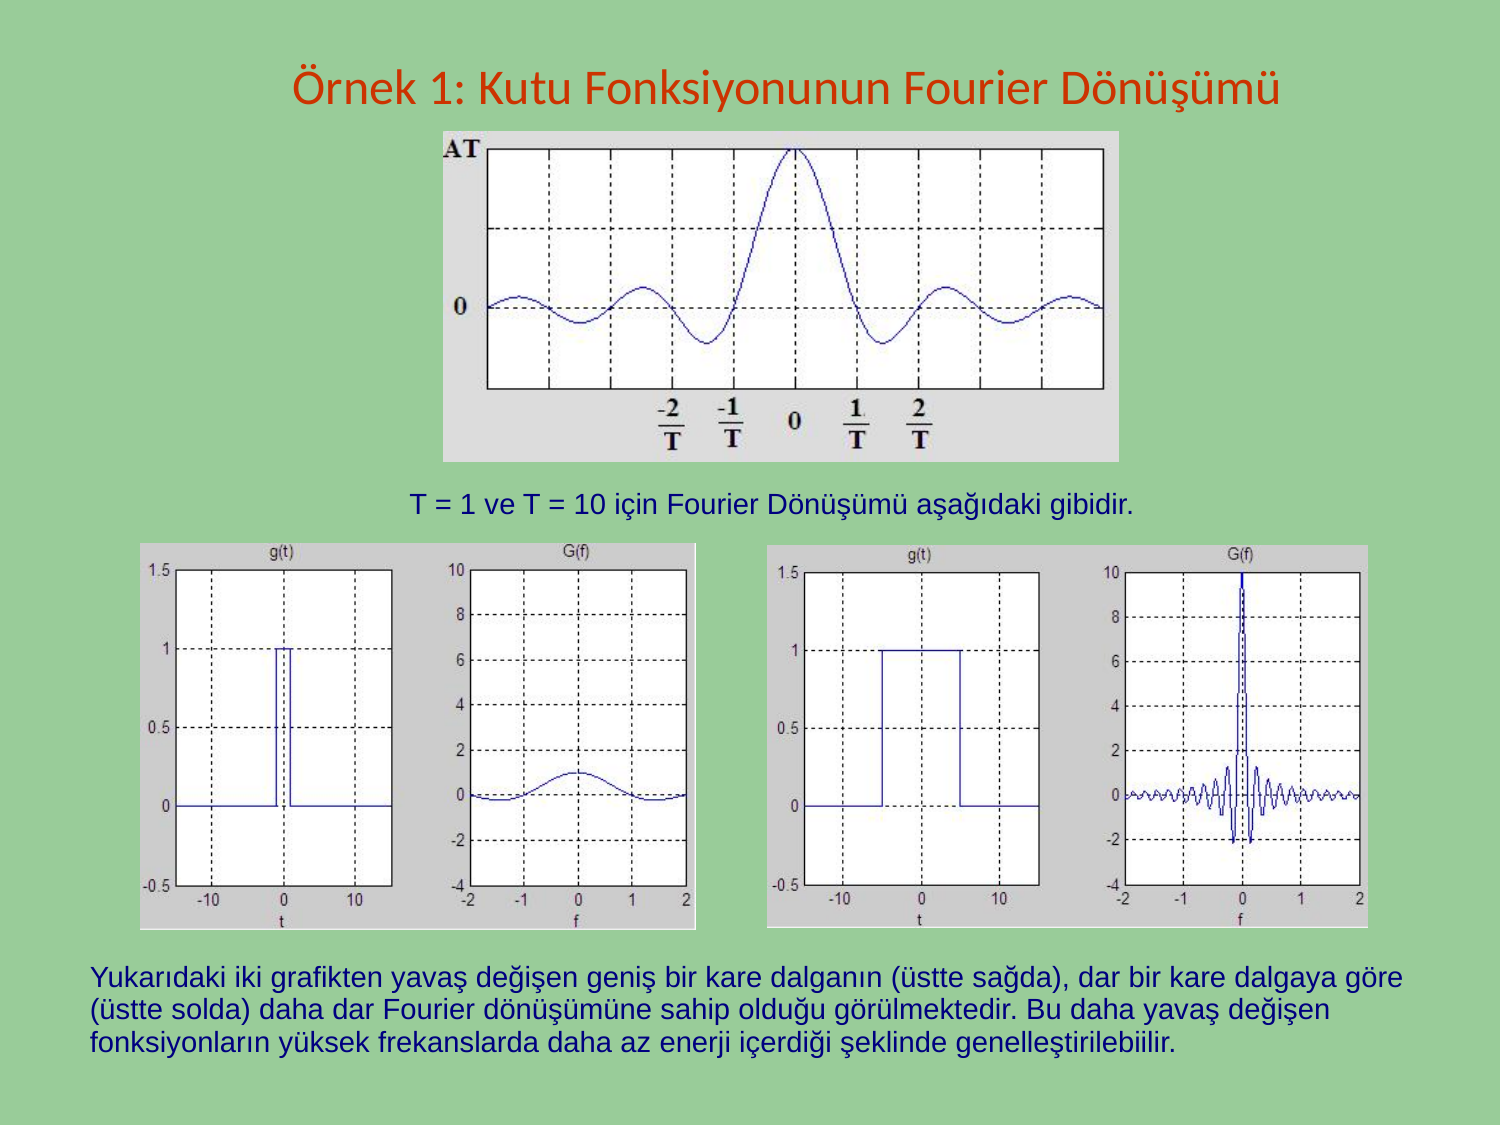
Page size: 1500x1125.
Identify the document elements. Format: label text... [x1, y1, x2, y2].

text_box Yukarıdaki iki grafikten yavaş değişen geniş bir kare dalganın (üstte sağda), dar bir kare dalgaya göre (üstte solda) daha dar Fourier dönüşümüne sahip olduğu görülmektedir. Bu daha yavaş değişen fonksiyonların yüksek frekanslarda daha az enerji içerdiği şeklinde genelleştirilebiilir. [75, 953, 1471, 1067]
picture [140, 543, 696, 931]
picture [767, 545, 1368, 928]
picture [443, 131, 1119, 462]
text_box T = 1 ve T = 10 için Fourier Dönüşümü aşağıdaki gibidir. [75, 480, 1471, 540]
title Örnek 1: Kutu Fonksiyonunun Fourier Dönüşümü [150, 45, 1425, 140]
